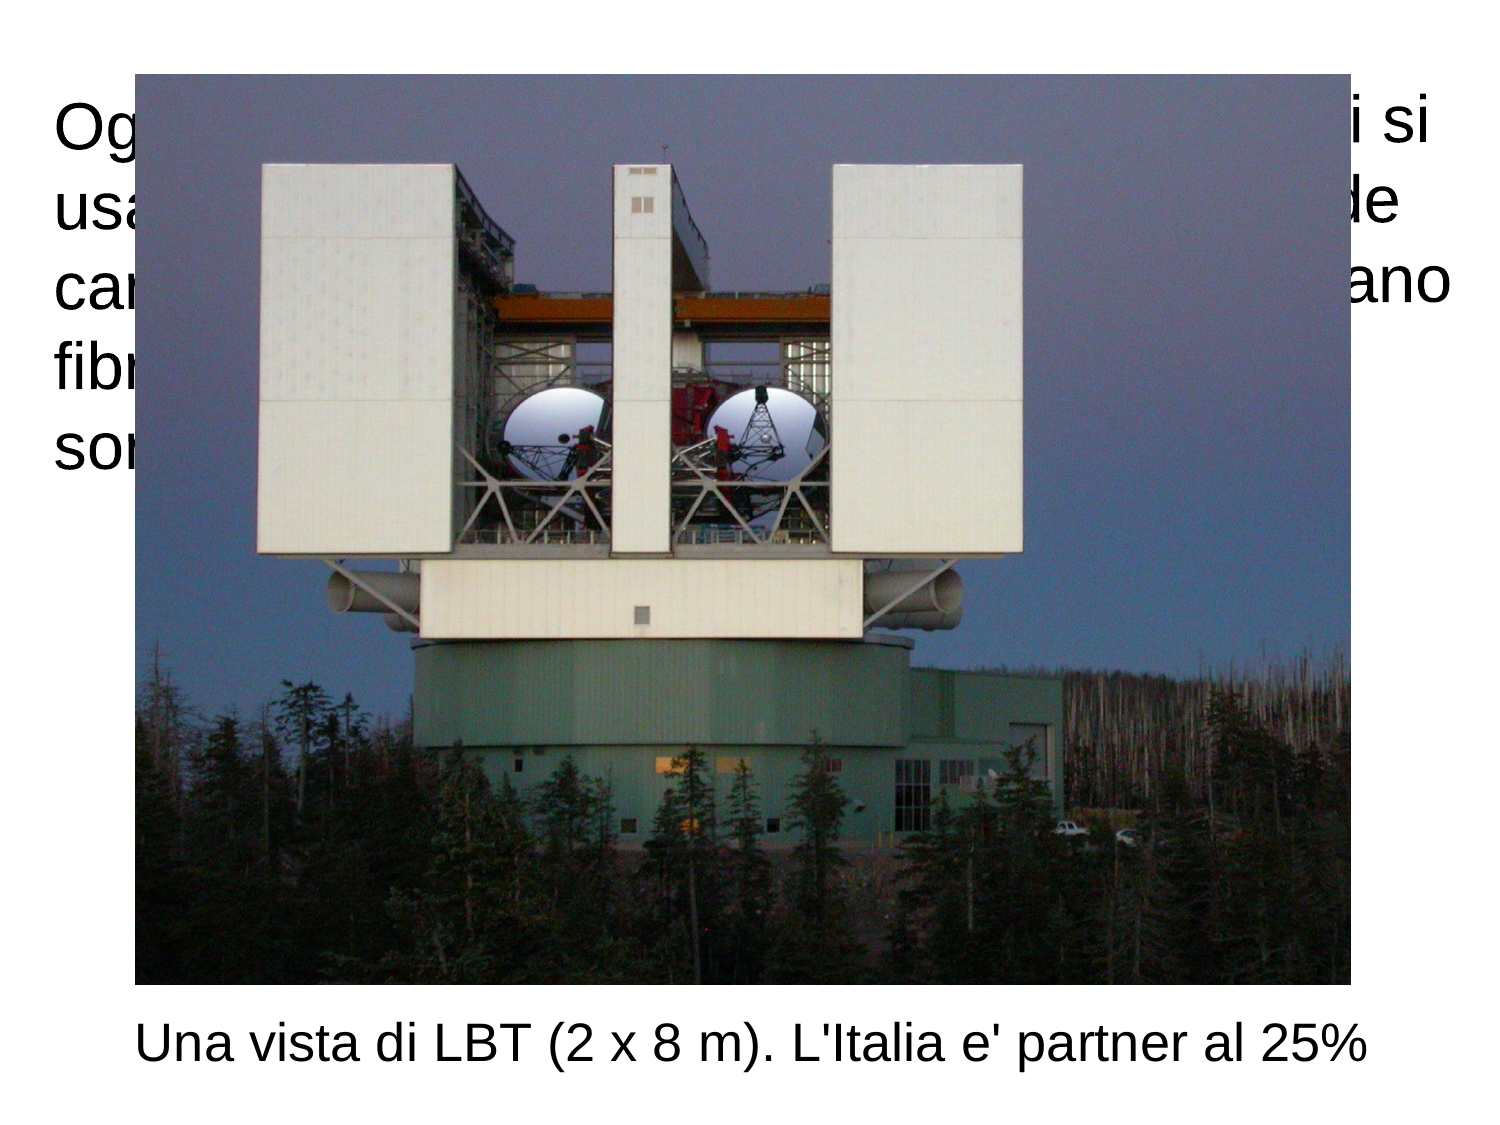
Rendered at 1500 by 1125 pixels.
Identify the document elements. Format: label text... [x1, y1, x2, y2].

text_box Una vista di LBT (2 x 8 m). L'Italia e' partner al 25% [120, 1000, 1385, 1081]
text_box Oggi, al primo fuoco di molti grandi telescopi si usano rivelatori che danno immagini a grande campo (> 1° quadrato) e spettrografi che usano fibre ottiche per acquisire gli spettri di molte sorgenti in modo simultaneo. [246, 67, 1486, 484]
text_box Oggi, al primo fuoco di molti grandi telescopi si usano rivelatori che danno immagini a grande campo (> 1° quadrato) e spettrografi che usano fibre ottiche per acquisire gli spettri di molte sorgenti in modo simultaneo. [38, 74, 135, 491]
picture [135, 74, 1351, 985]
